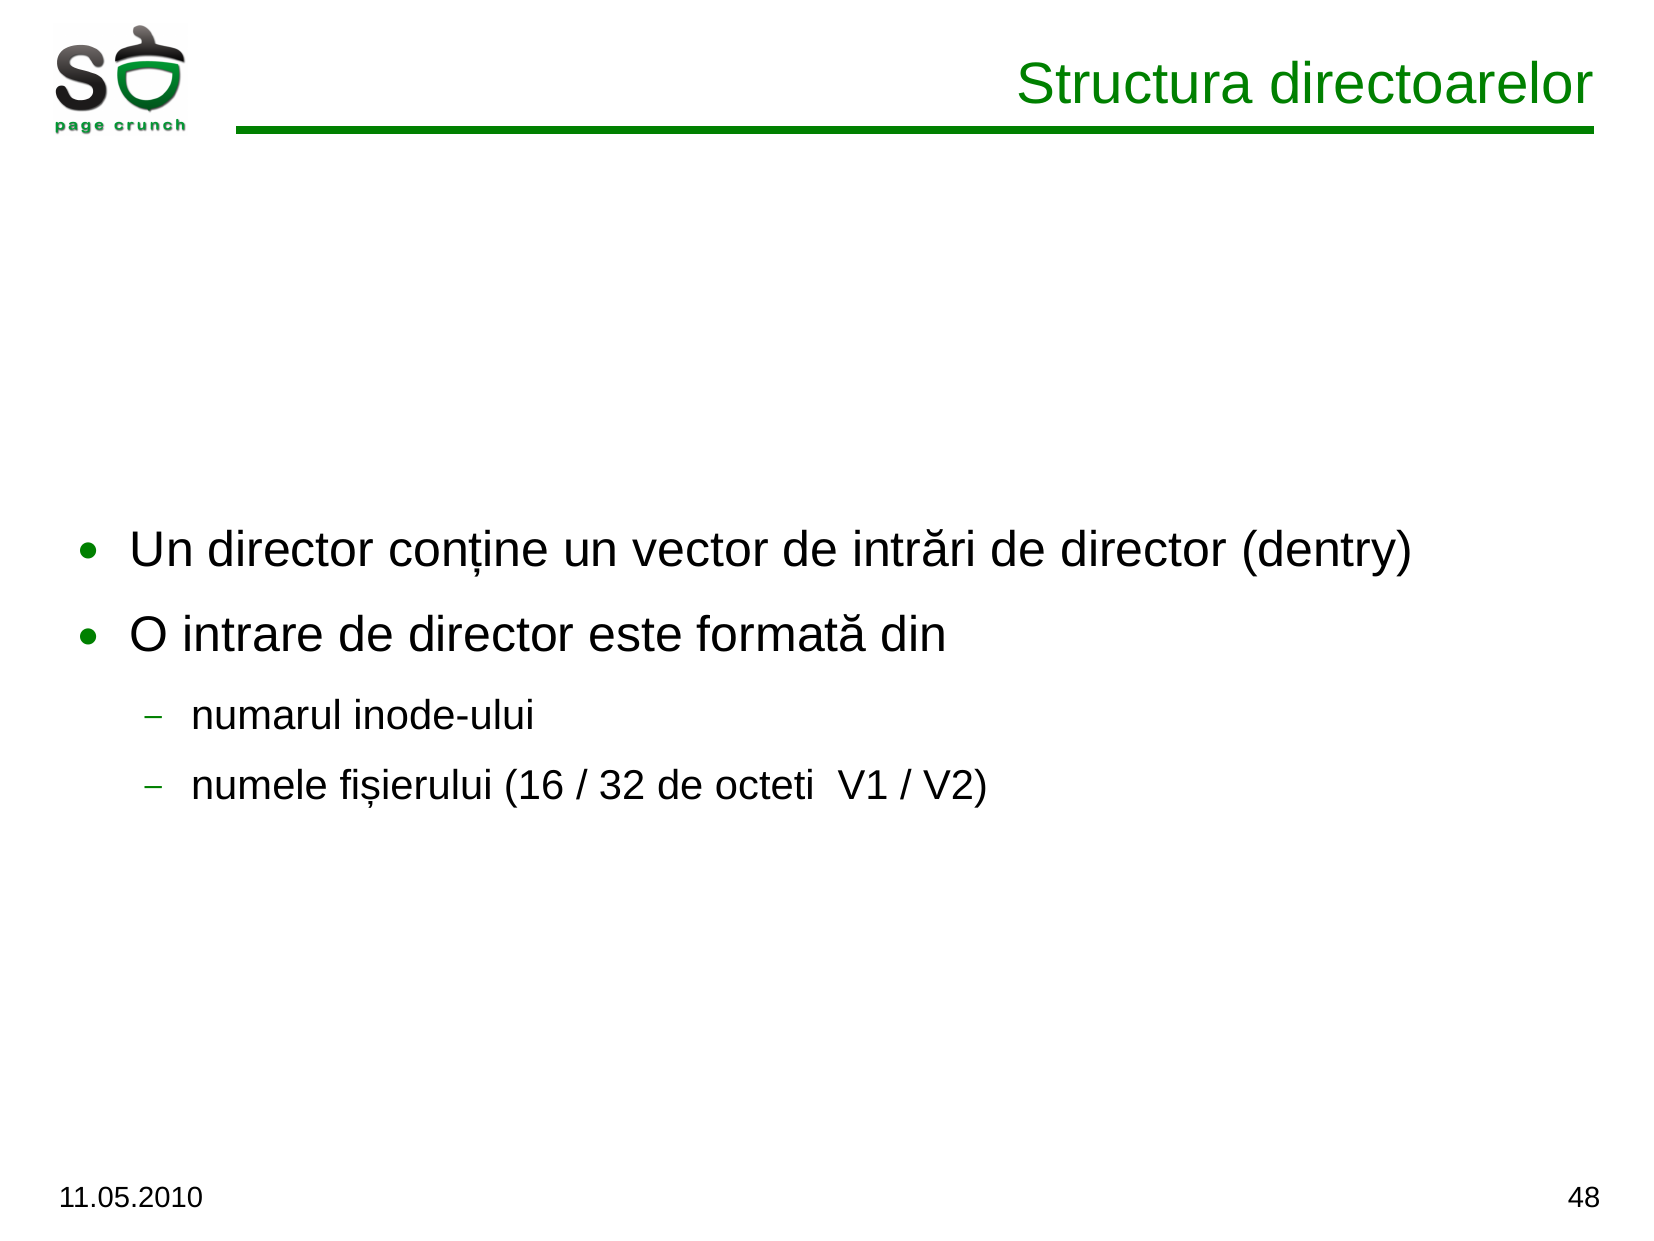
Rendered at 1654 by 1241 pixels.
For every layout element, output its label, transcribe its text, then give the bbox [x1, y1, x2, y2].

picture [53, 23, 188, 136]
list Un director conține un vector de intrări de director (dentry) O intrare de director este formată din numarul inode-ului numele fișierului (16 / 32 de octeti V1 / V2) [59, 177, 1595, 1152]
title Structura directoarelor [236, 49, 1595, 119]
